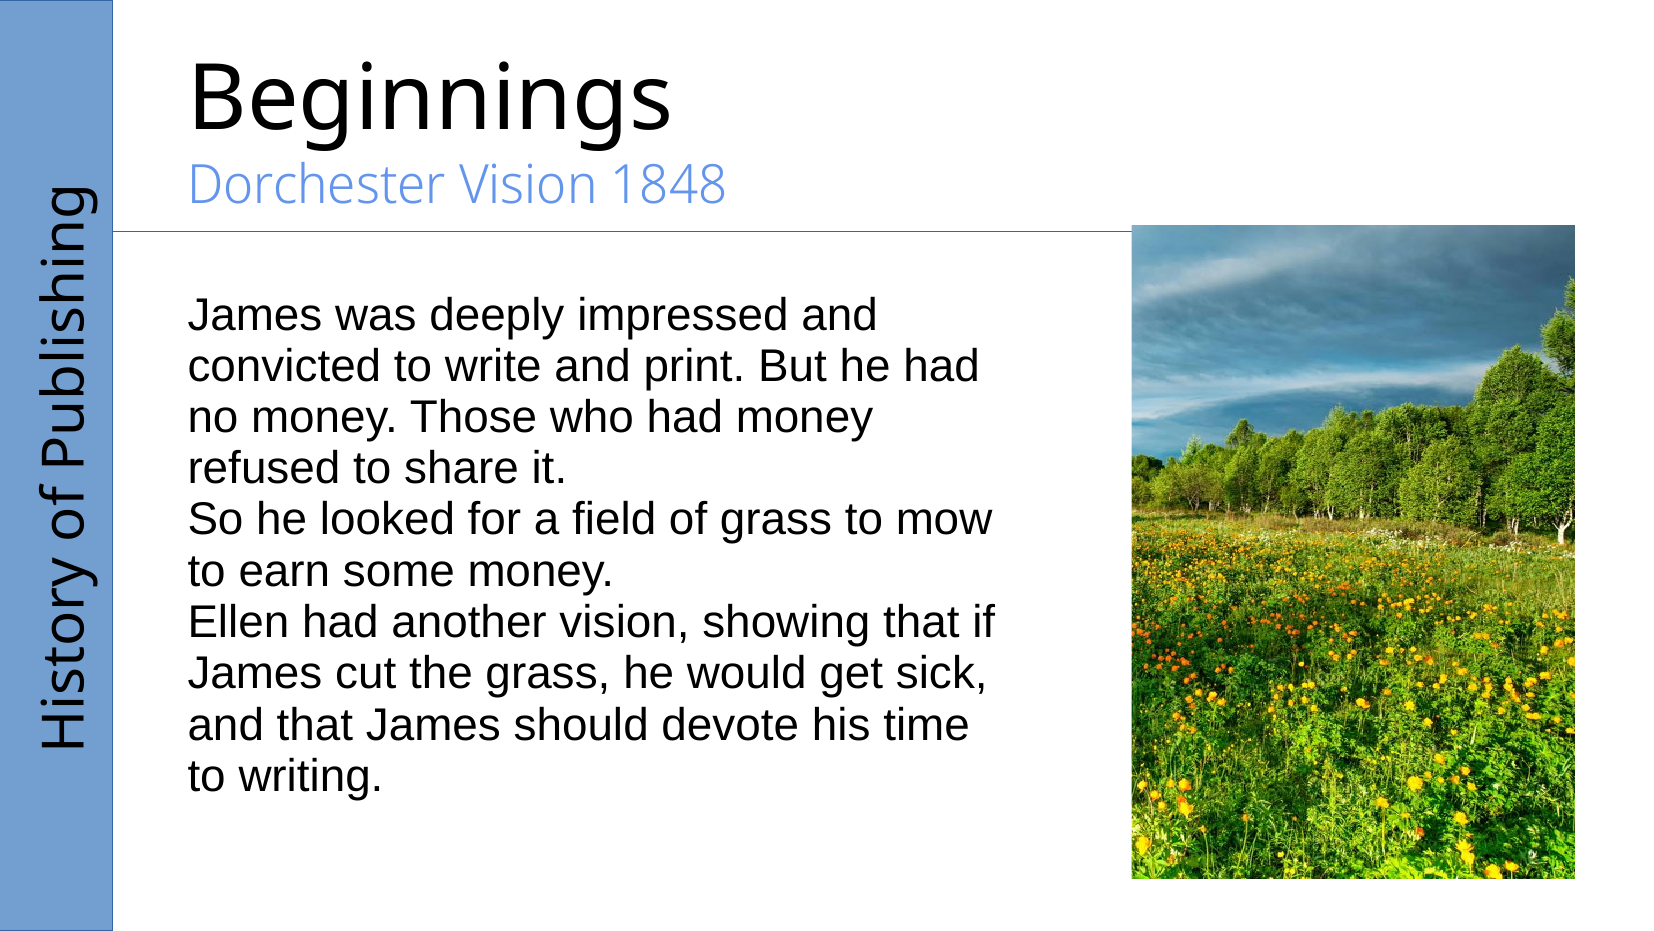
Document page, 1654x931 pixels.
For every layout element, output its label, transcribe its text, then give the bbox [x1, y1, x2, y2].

text_box History of Publishing [13, 37, 105, 901]
title Beginnings [187, 33, 1571, 125]
picture [1131, 225, 1576, 879]
title Dorchester Vision 1848 [187, 125, 1571, 231]
subtitle James was deeply impressed and convicted to write and print. But he had no money. Those who had money refused to share it. So he looked for a field of grass to mow to earn some money. Ellen had another vision, showing that if James cut the grass, he would get sick, and that James should devote his time to writing. [187, 288, 1013, 931]
title Dorchester Vision 1848 [187, 232, 1131, 239]
text_box [0, 0, 113, 931]
